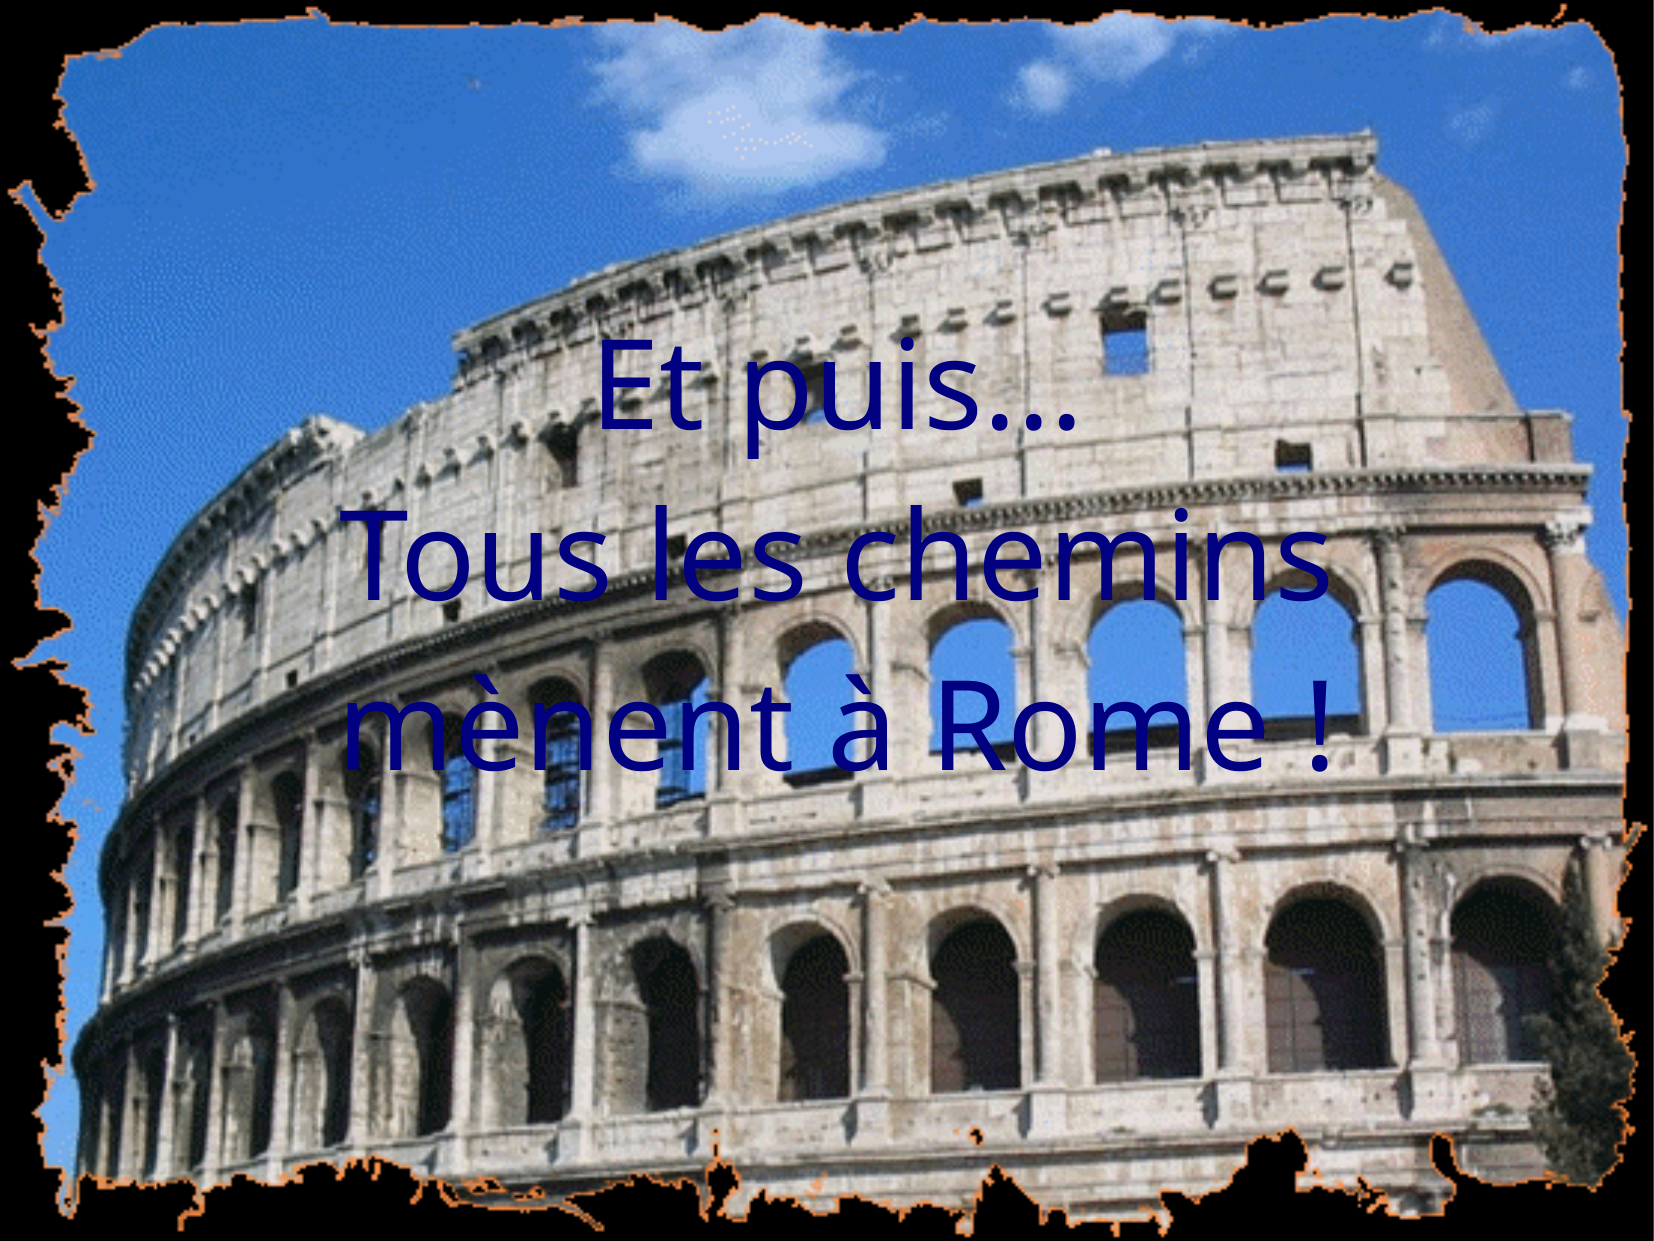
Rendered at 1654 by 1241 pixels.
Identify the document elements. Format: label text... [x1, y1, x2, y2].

text_box Et puis... Tous les chemins mènent à Rome ! [141, 290, 1534, 814]
picture [0, 0, 1654, 1241]
